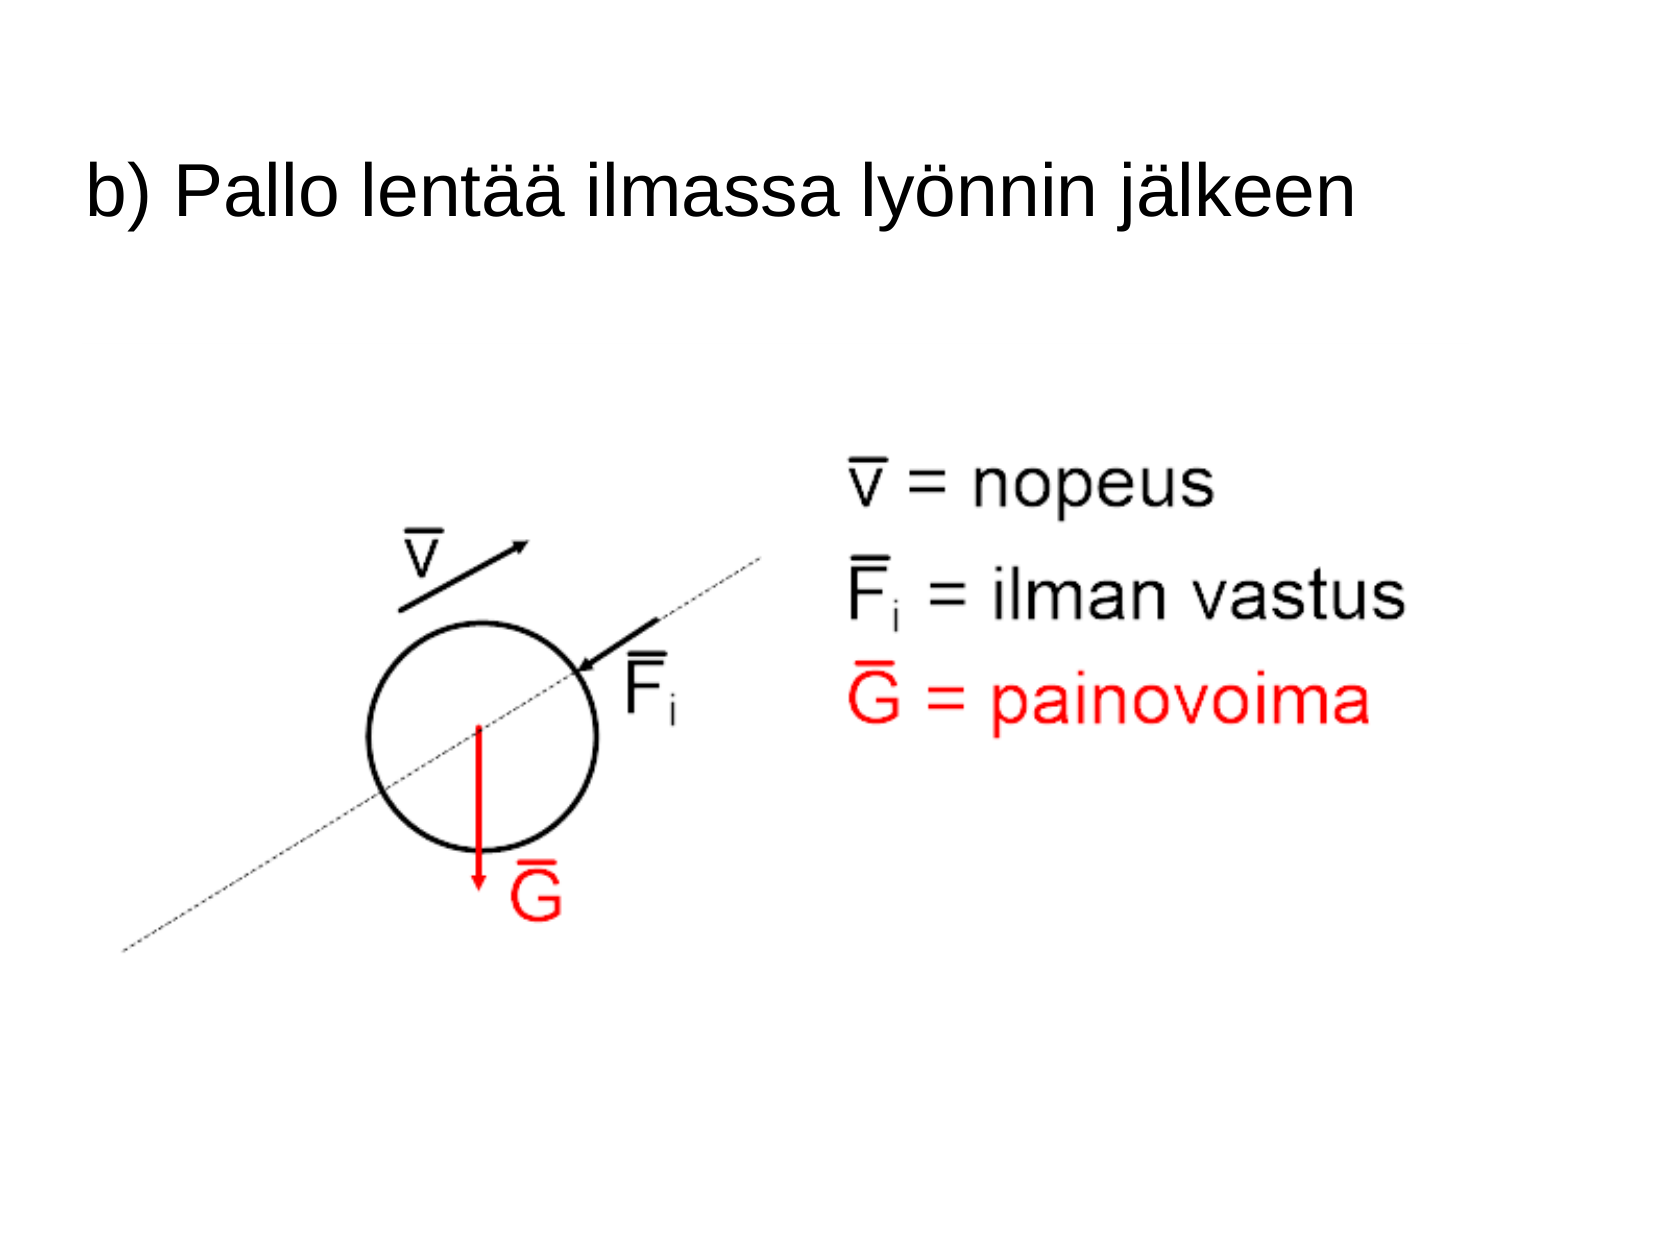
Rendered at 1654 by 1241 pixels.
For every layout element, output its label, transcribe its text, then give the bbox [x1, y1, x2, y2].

picture [82, 342, 1469, 1022]
text_box b) Pallo lentää ilmassa lyönnin jälkeen [70, 141, 1543, 414]
